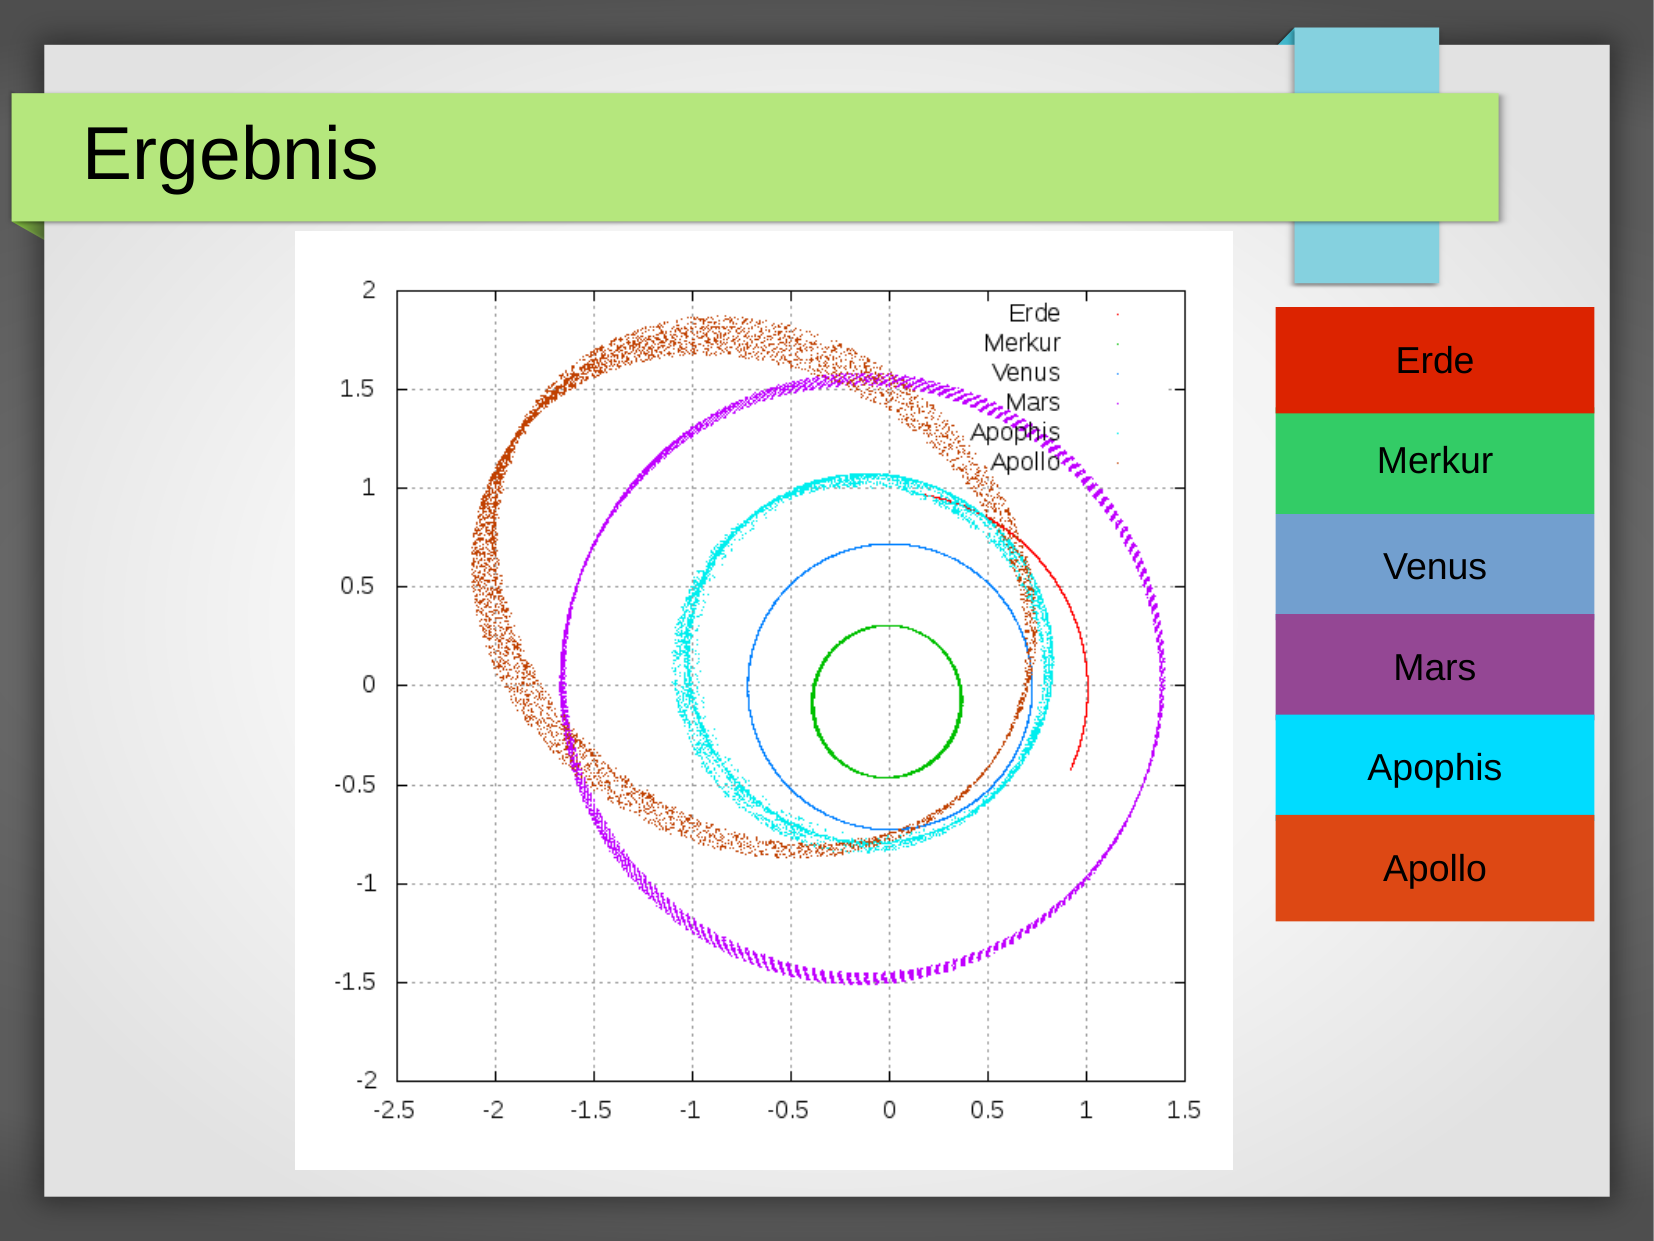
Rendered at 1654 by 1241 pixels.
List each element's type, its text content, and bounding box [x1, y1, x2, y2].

text_box Erde [1275, 307, 1595, 414]
text_box Apophis [1275, 714, 1595, 814]
title Ergebnis [82, 94, 1264, 213]
text_box Apollo [1275, 814, 1595, 922]
text_box Venus [1275, 514, 1595, 614]
picture [0, 0, 1654, 1241]
text_box Mars [1275, 614, 1595, 714]
text_box Merkur [1275, 414, 1595, 514]
